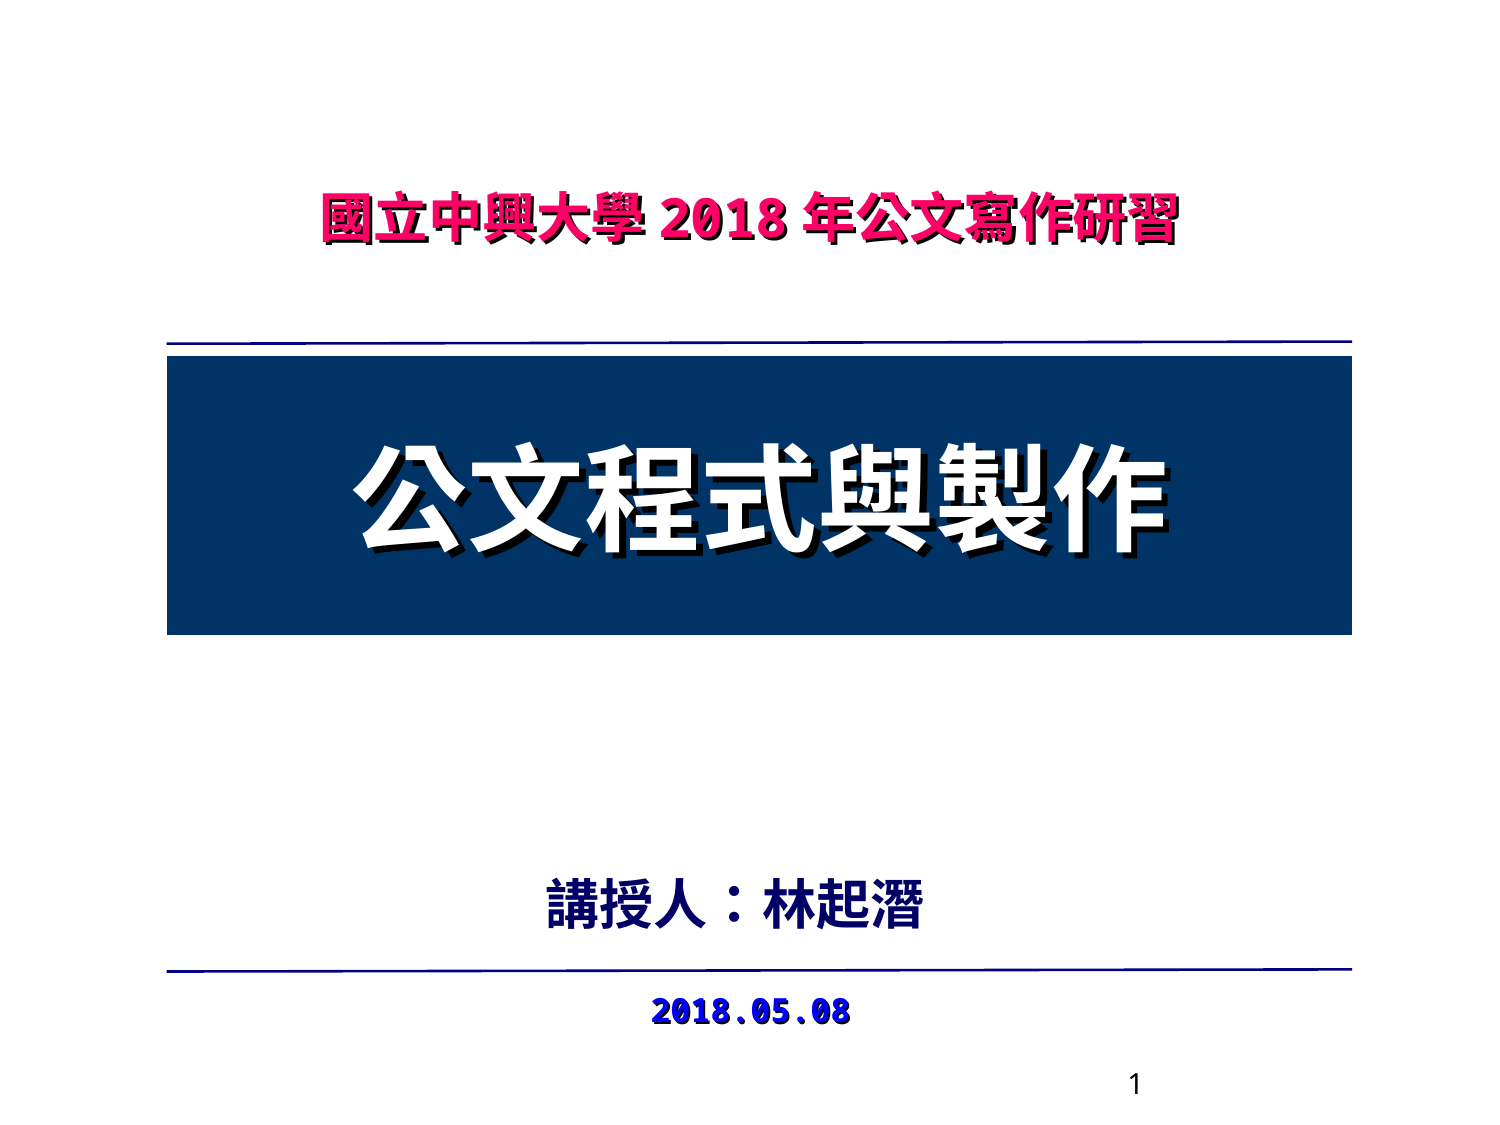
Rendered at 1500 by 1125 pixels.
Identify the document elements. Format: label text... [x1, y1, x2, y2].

text_box 2018.05.08 [167, 982, 1334, 1075]
text_box [1112, 1037, 1426, 1113]
text_box 國立中興大學2018年公文寫作研習 [167, 176, 1334, 269]
text_box [0, 131, 1448, 369]
text_box 公文程式與製作 [167, 356, 1352, 635]
text_box 講授人：林起潛 [354, 863, 1198, 945]
